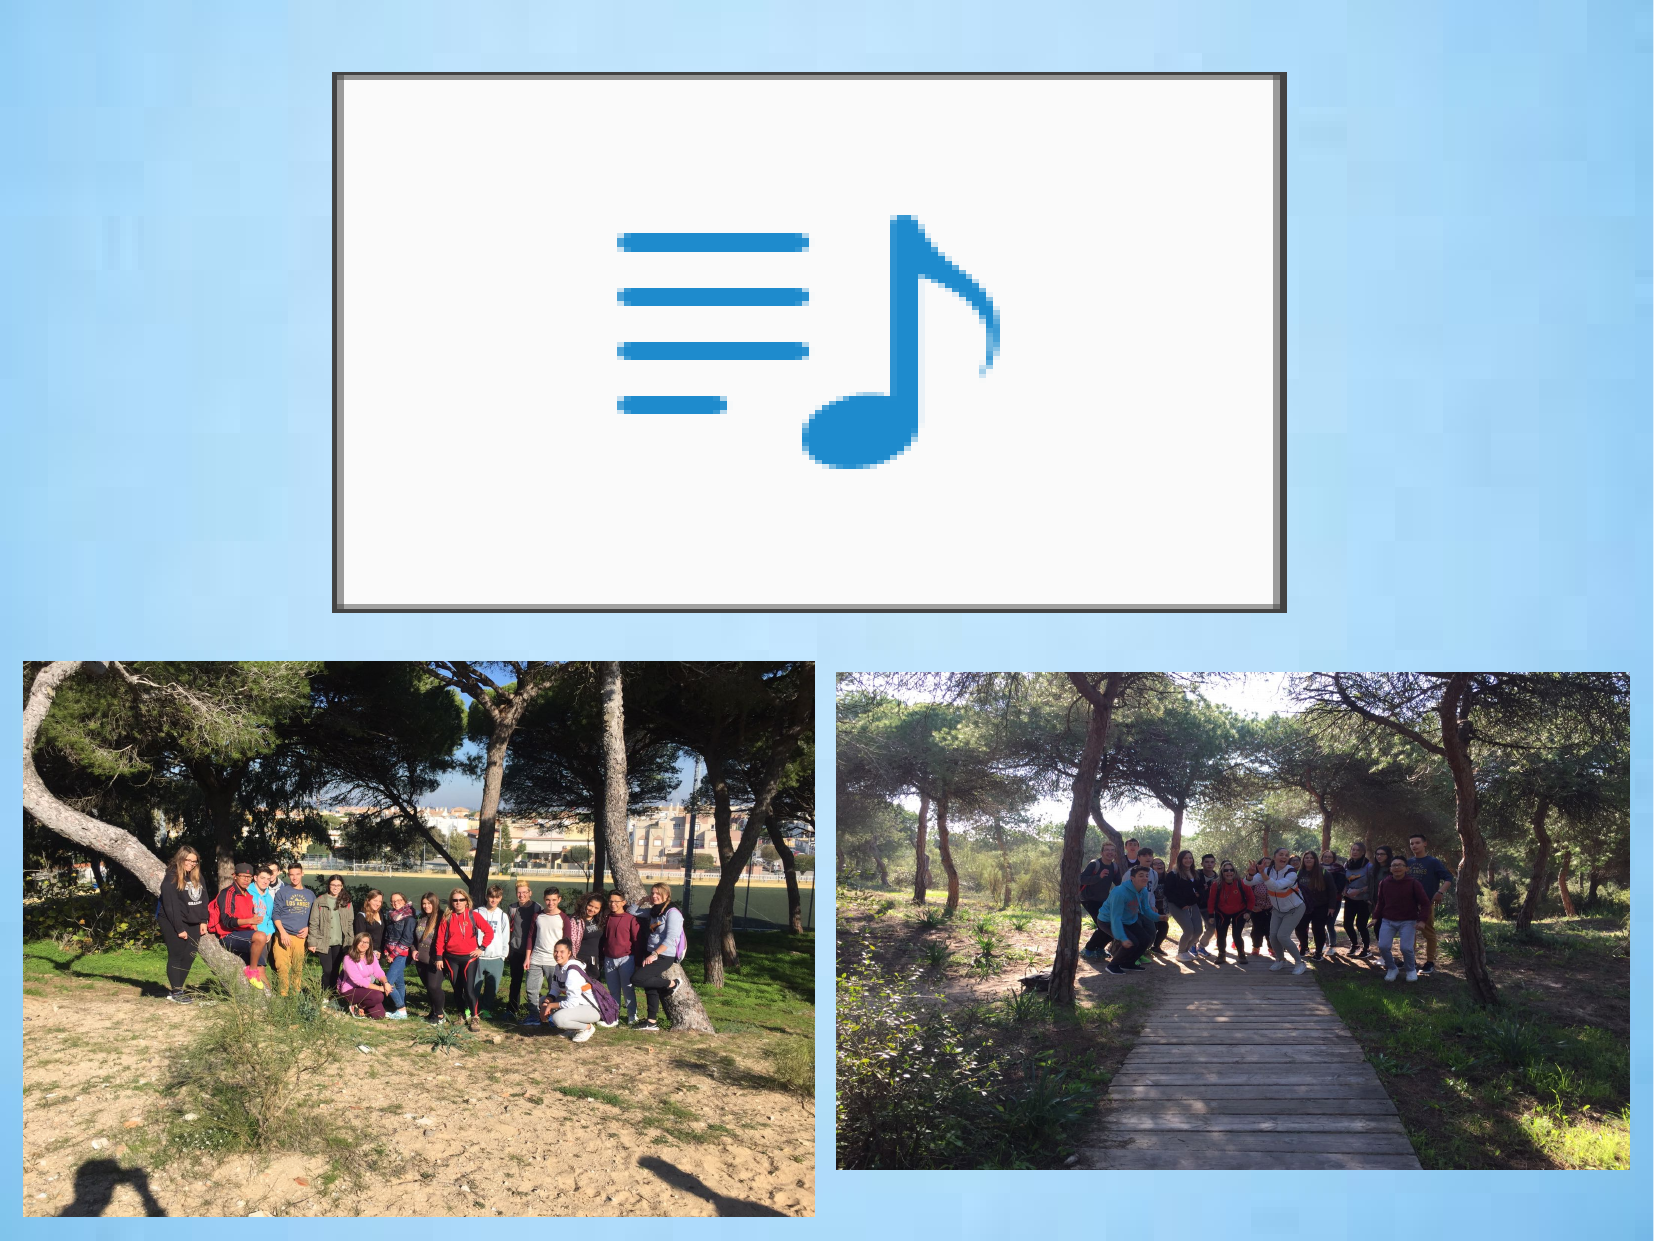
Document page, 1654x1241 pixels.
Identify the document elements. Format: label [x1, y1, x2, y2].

picture [0, 0, 1654, 1241]
text_box [330, 70, 1288, 615]
